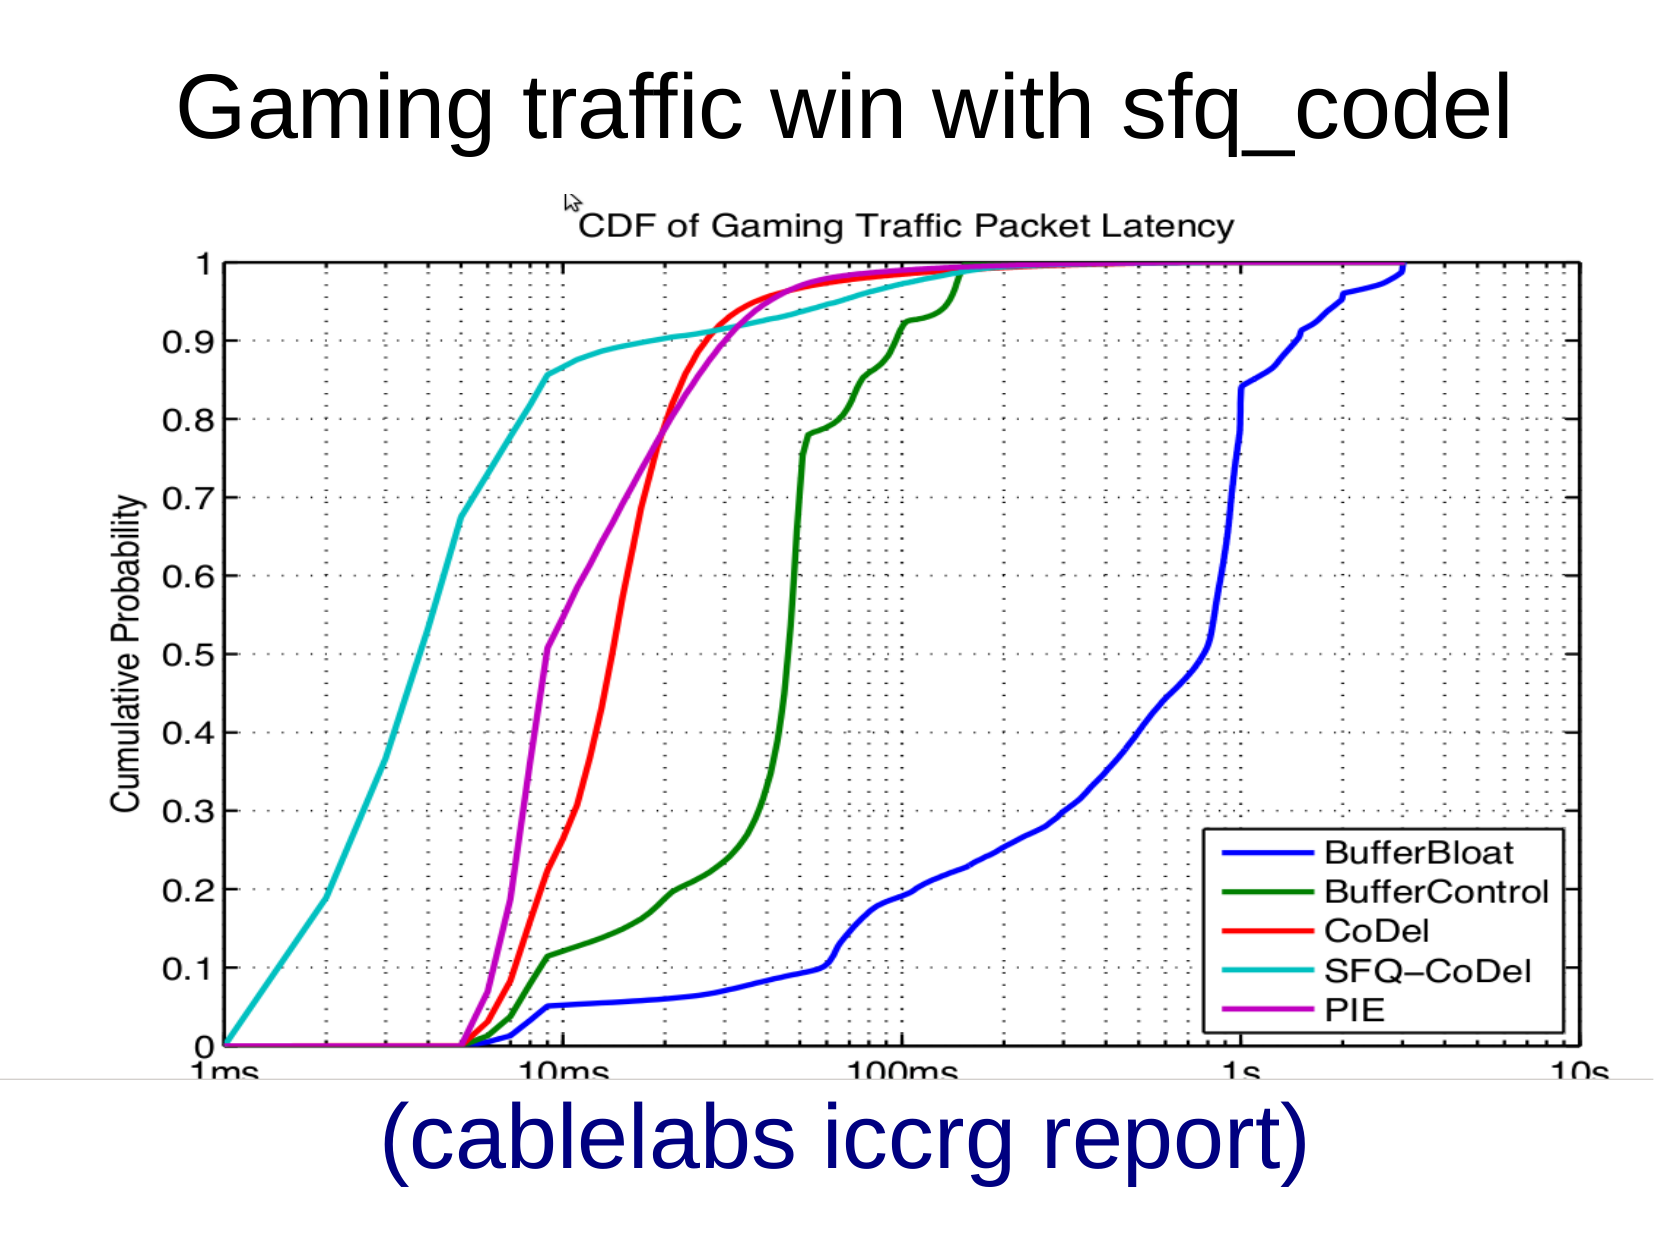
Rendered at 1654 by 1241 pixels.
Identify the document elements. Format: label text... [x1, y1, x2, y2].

title Gaming traffic win with sfq_codel [101, 2, 1591, 211]
picture [0, 194, 1654, 1081]
title (cablelabs iccrg report) [101, 1081, 1591, 1241]
